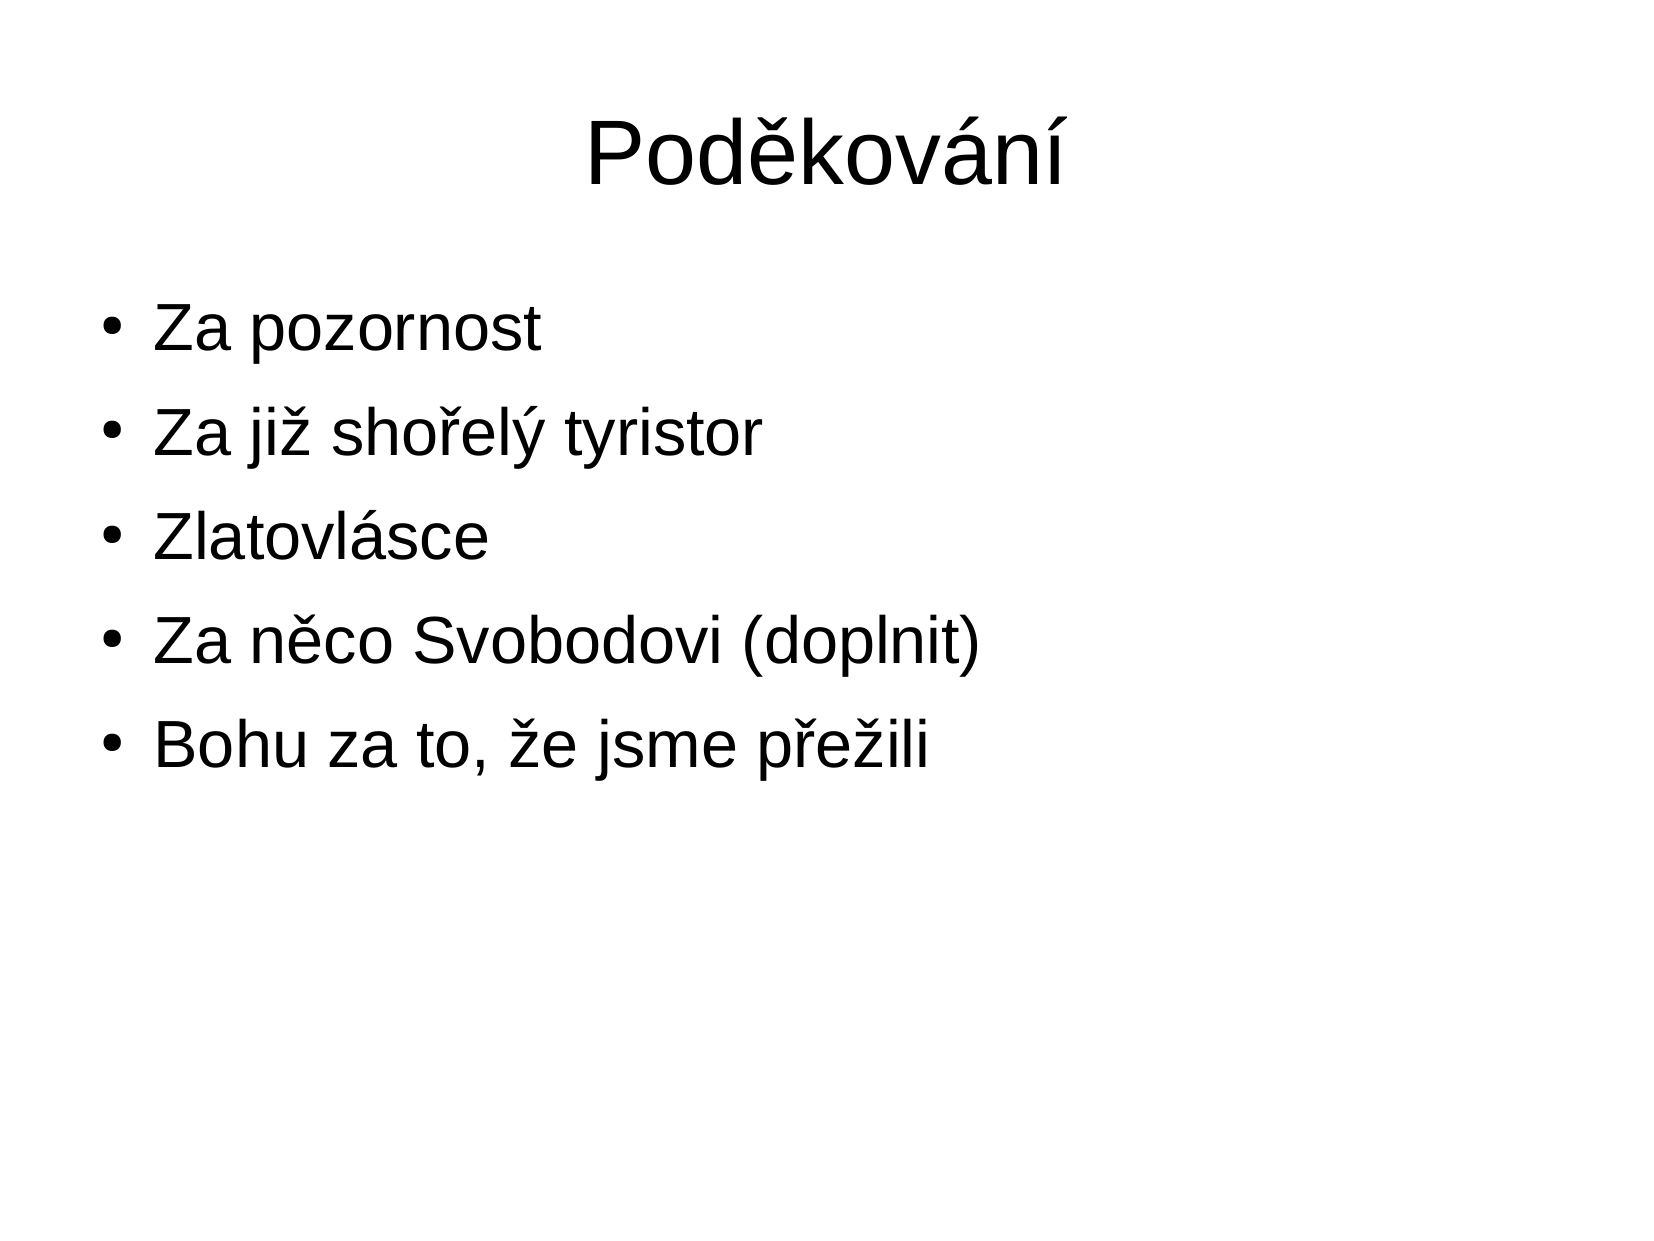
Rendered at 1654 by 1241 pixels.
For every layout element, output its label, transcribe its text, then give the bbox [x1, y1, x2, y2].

title Poděkování [82, 49, 1571, 257]
list Za pozornost Za již shořelý tyristor Zlatovlásce Za něco Svobodovi (doplnit) Bohu za to, že jsme přežili [82, 290, 1571, 1010]
